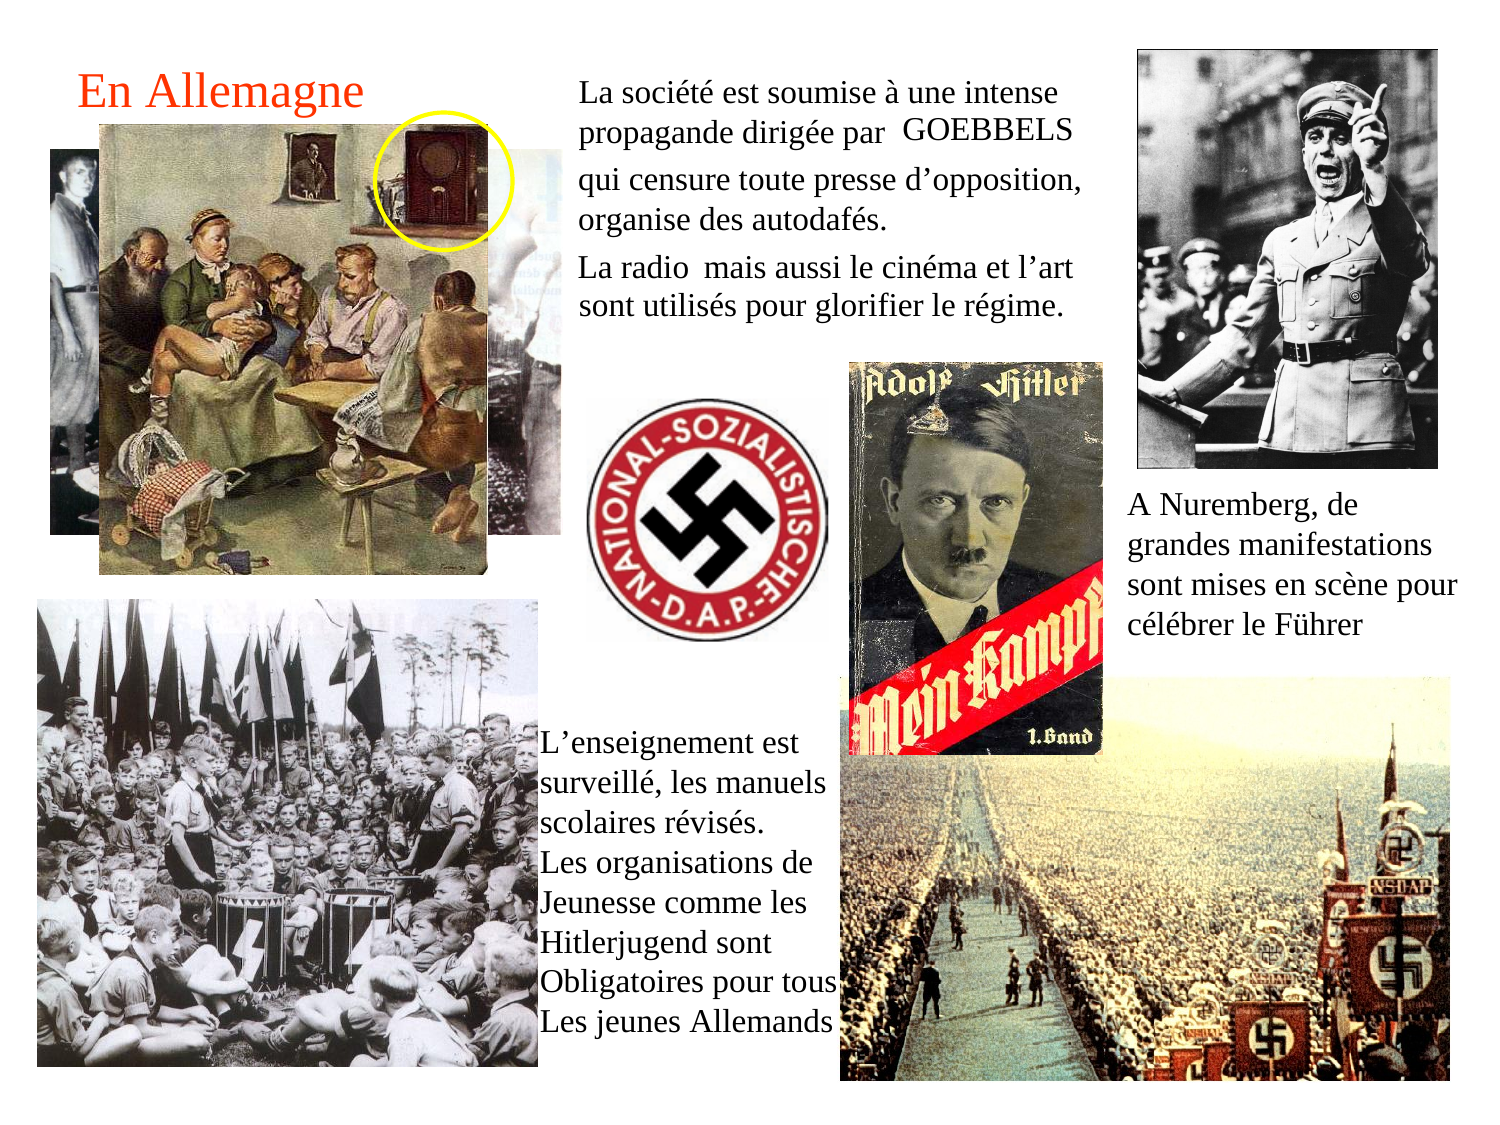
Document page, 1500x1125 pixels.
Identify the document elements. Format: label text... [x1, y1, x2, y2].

picture [584, 385, 830, 645]
picture [378, 124, 510, 247]
text_box En Allemagne [62, 49, 380, 126]
text_box L’enseignement est surveillé, les manuels scolaires révisés. Les organisations de Jeunesse comme les Hitlerjugend sont Obligatoires pour tous Les jeunes Allemands [524, 712, 878, 1048]
text_box La radio [563, 237, 689, 293]
picture [50, 124, 563, 576]
text_box qui censure toute presse d’opposition, organise des autodafés. [563, 149, 1098, 246]
text_box sont utilisés pour glorifier le régime. [564, 274, 1081, 331]
text_box La société est soumise à une intense propagande dirigée par [563, 62, 1075, 149]
picture [37, 599, 538, 1067]
picture [1137, 49, 1438, 469]
picture [837, 362, 1452, 1083]
text_box GOEBBELS [887, 99, 1090, 156]
text_box mais aussi le cinéma et l’art [689, 237, 1089, 293]
text_box A Nuremberg, de grandes manifestations sont mises en scène pour célébrer le Führer [1112, 474, 1476, 651]
